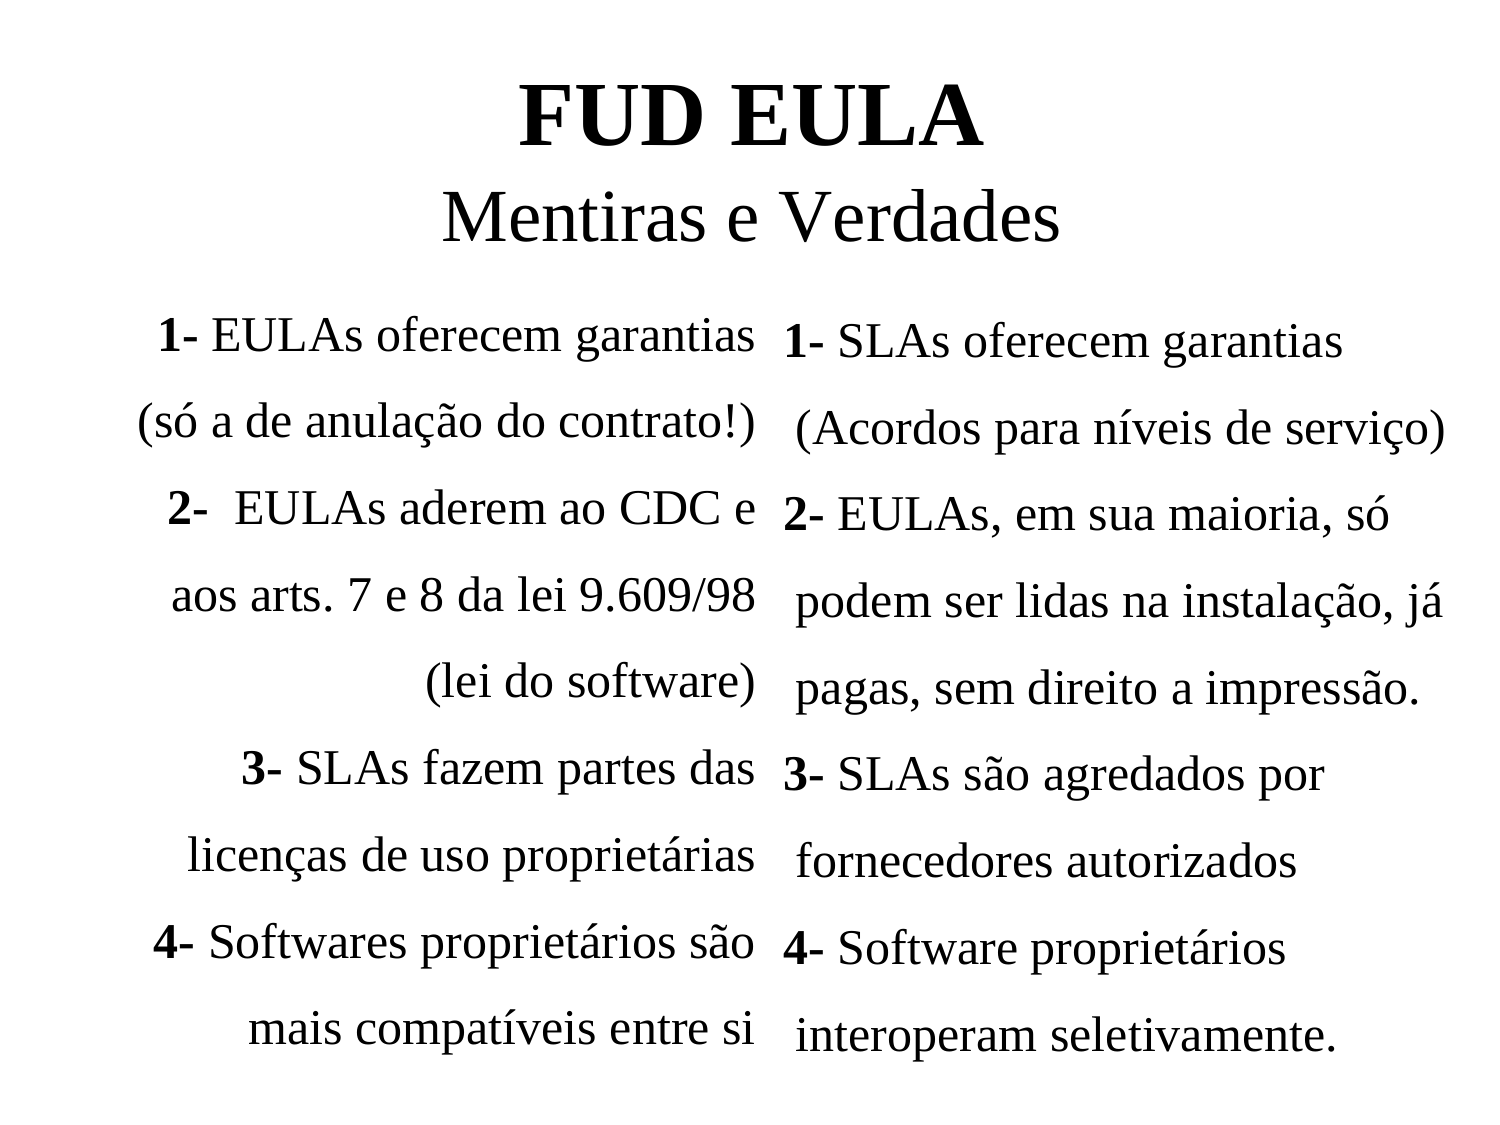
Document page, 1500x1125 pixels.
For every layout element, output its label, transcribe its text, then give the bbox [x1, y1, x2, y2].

title FUD EULA Mentiras e Verdades [45, 45, 1459, 273]
text_box 1- SLAs oferecem garantias (Acordos para níveis de serviço) 2- EULAs, em sua maioria, só podem ser lidas na instalação, já pagas, sem direito a impressão. 3- SLAs são agredados por fornecedores autorizados 4- Software proprietários interoperam seletivamente. [772, 273, 1500, 1077]
text_box 1- EULAs oferecem garantias (só a de anulação do contrato!) 2- EULAs aderem ao CDC e aos arts. 7 e 8 da lei 9.609/98 (lei do software) 3- SLAs fazem partes das licenças de uso proprietárias 4- Softwares proprietários são mais compatíveis entre si [39, 267, 772, 1125]
